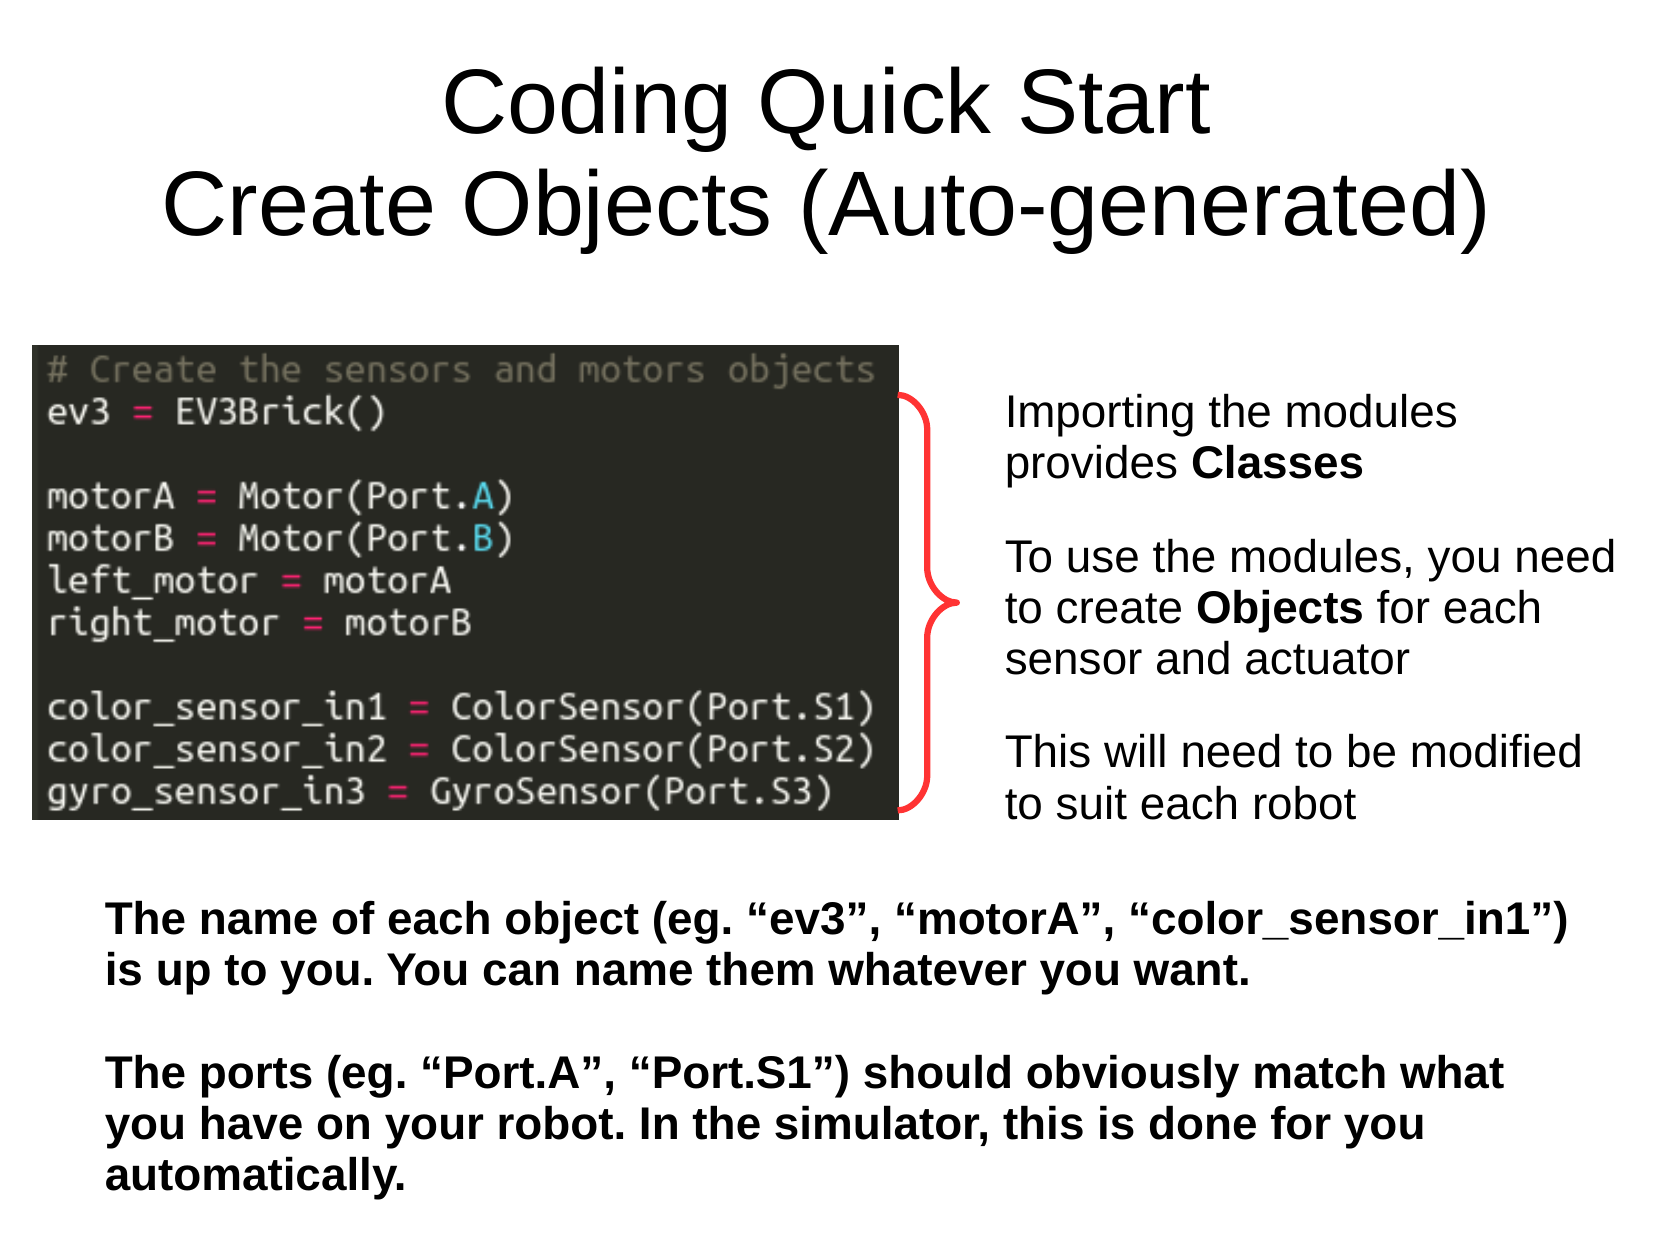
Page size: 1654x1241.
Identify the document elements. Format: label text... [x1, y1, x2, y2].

text_box The name of each object (eg. “ev3”, “motorA”, “color_sensor_in1”) is up to you. You can name them whatever you want. The ports (eg. “Port.A”, “Port.S1”) should obviously match what you have on your robot. In the simulator, this is done for you automatically. [90, 885, 1591, 1208]
text_box Importing the modules provides Classes To use the modules, you need to create Objects for each sensor and actuator This will need to be modified to suit each robot [989, 378, 1636, 837]
title Coding Quick Start Create Objects (Auto-generated) [82, 49, 1571, 257]
picture [32, 345, 899, 820]
